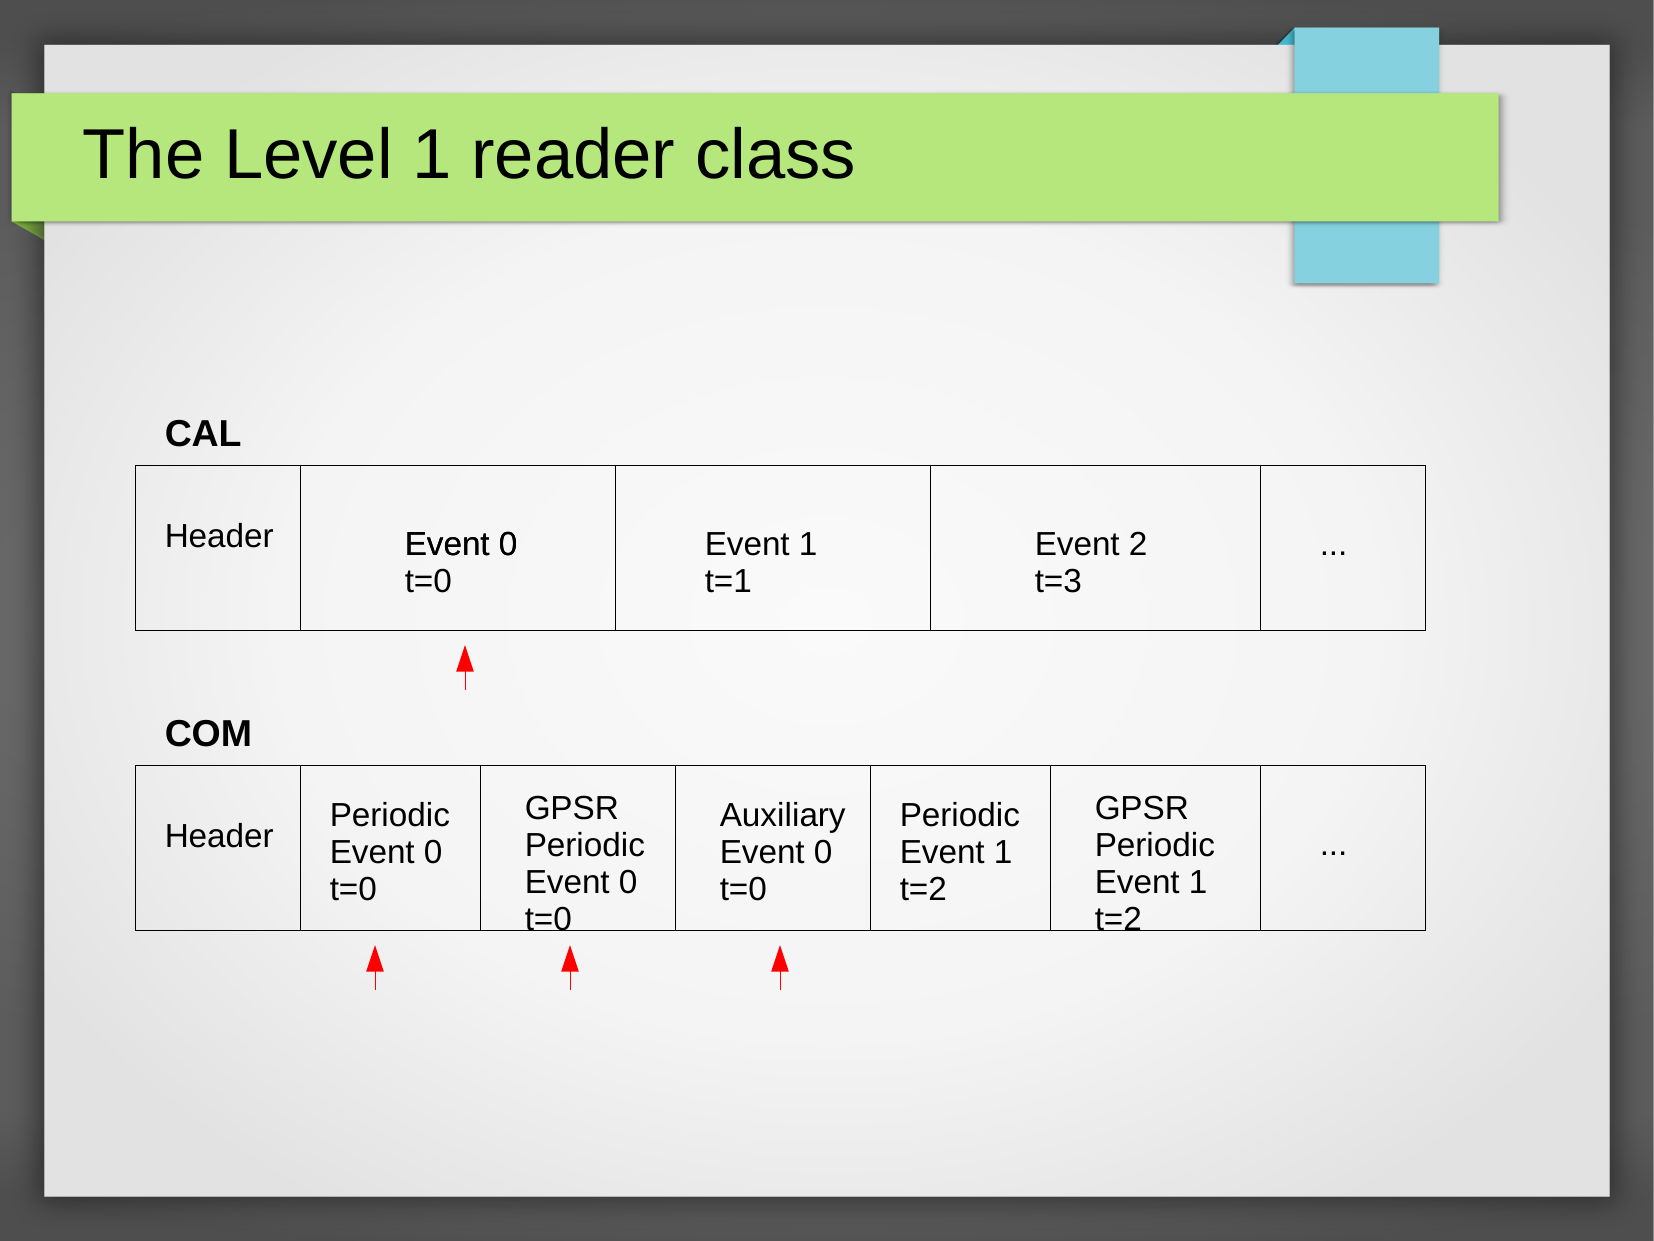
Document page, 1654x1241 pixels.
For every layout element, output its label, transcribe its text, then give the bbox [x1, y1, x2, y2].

text_box Event 2 t=3 [1020, 518, 1171, 608]
text_box COM [150, 705, 271, 762]
text_box ... [1305, 818, 1456, 871]
text_box GPSR Periodic Event 1 t=2 [1080, 782, 1231, 983]
text_box Periodic Event 0 t=0 [315, 789, 466, 953]
text_box Header [150, 810, 301, 862]
picture [0, 0, 1654, 1241]
text_box CAL [150, 405, 271, 462]
text_box Event 1 t=1 [690, 518, 841, 608]
text_box Auxiliary Event 0 t=0 [705, 789, 871, 916]
text_box ... [1305, 518, 1456, 571]
title The Level 1 reader class [82, 94, 1264, 213]
text_box GPSR Periodic Event 0 t=0 [510, 782, 661, 983]
text_box Event 0 t=0 [390, 518, 541, 608]
text_box Header [150, 510, 301, 562]
text_box Periodic Event 1 t=2 [885, 789, 1036, 953]
